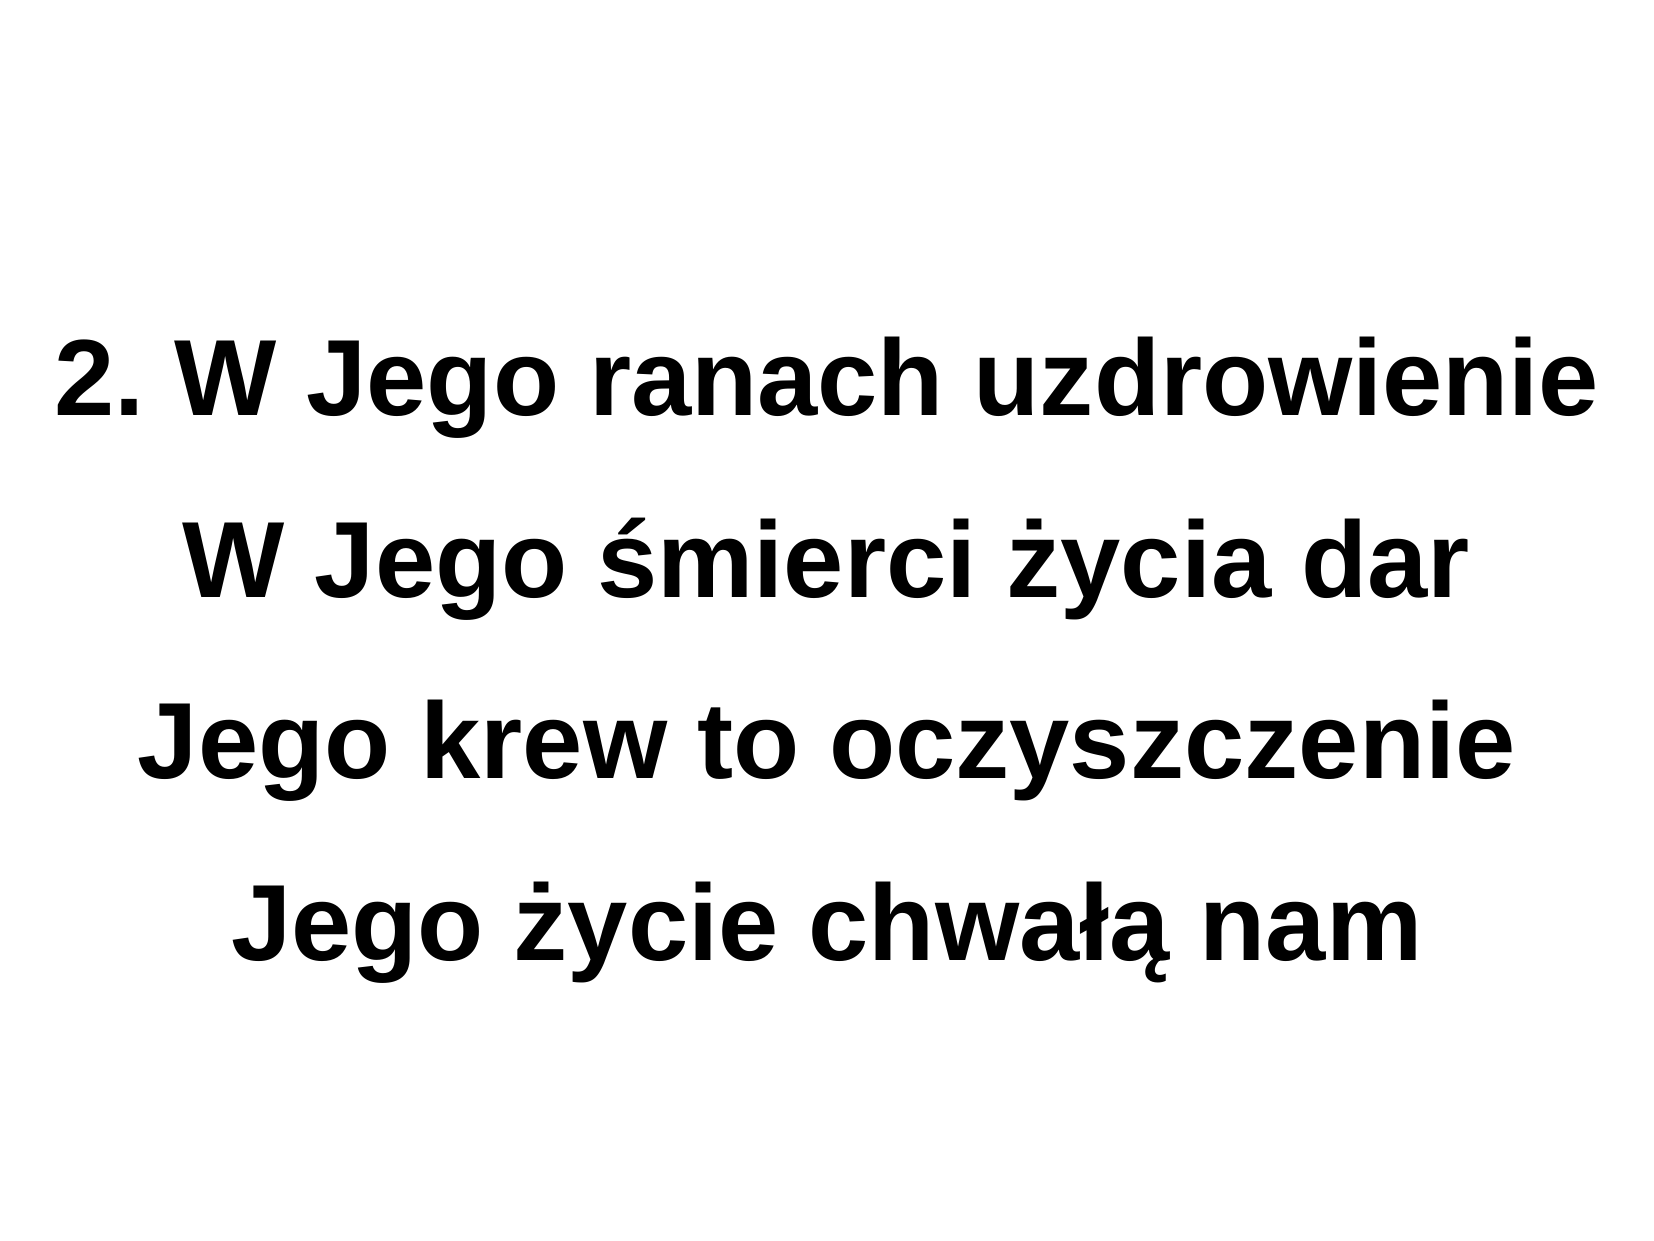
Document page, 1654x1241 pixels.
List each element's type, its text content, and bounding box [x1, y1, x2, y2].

subtitle 2. W Jego ranach uzdrowienie W Jego śmierci życia dar Jego krew to oczyszczenie Jego życie chwałą nam [0, 0, 1654, 1241]
